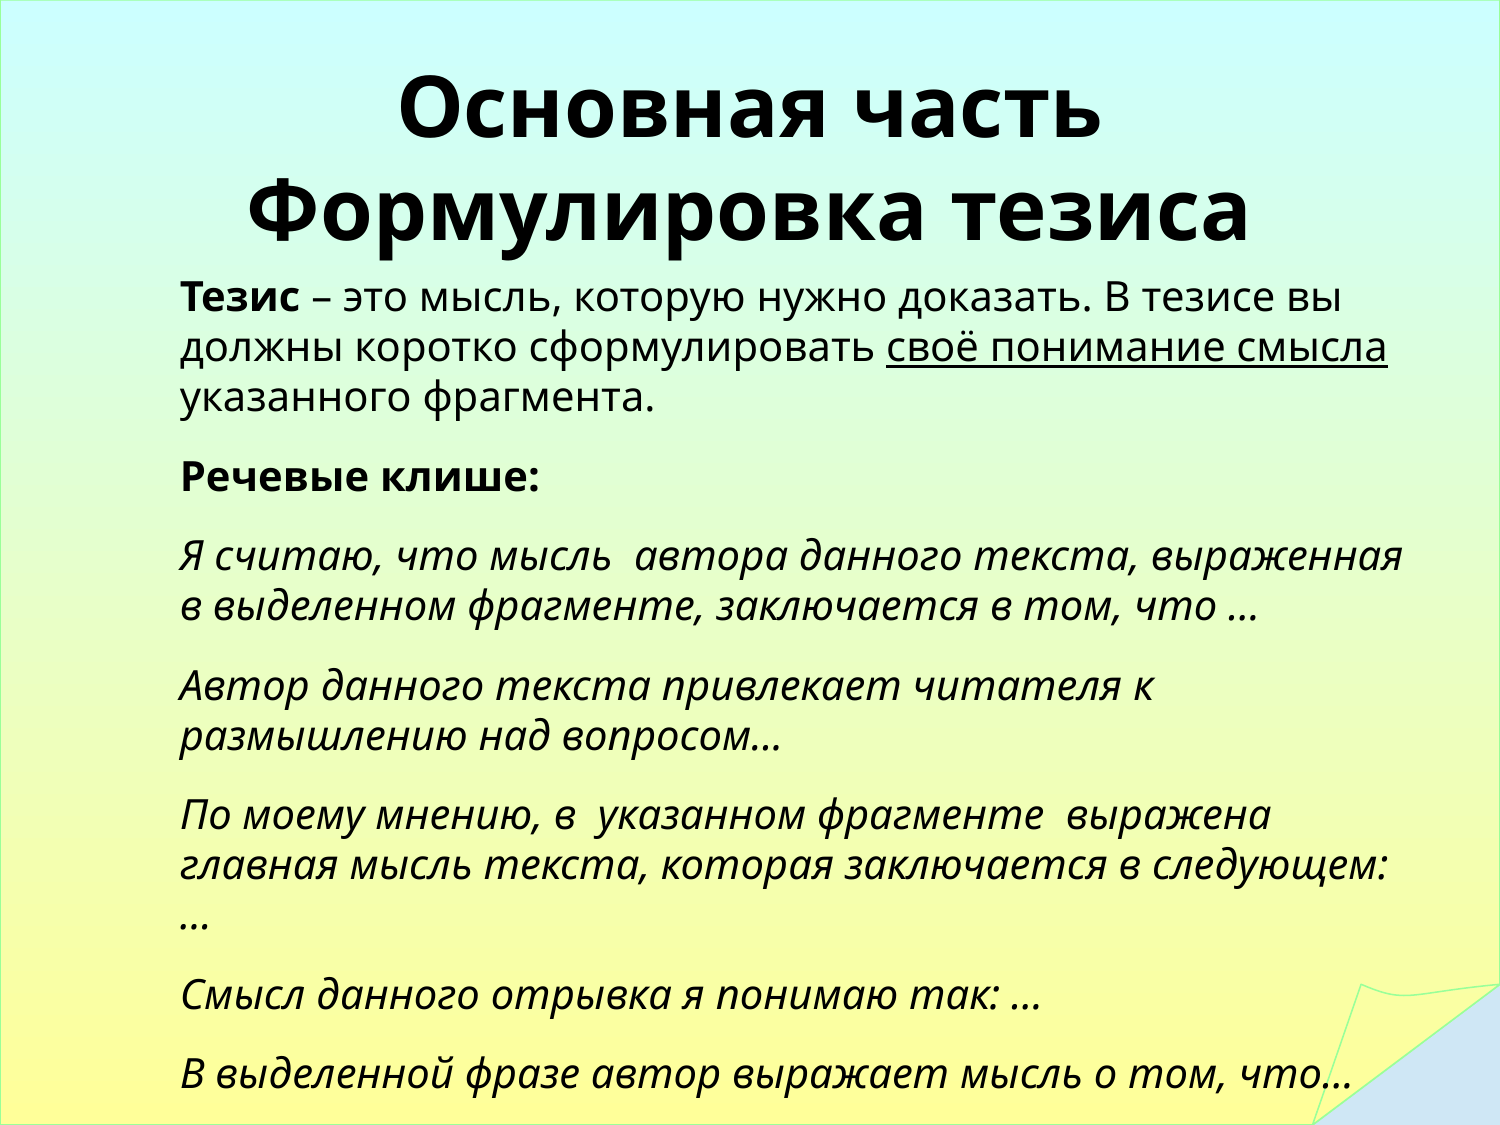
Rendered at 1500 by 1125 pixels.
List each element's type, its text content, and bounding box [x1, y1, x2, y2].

title Основная часть Формулировка тезиса [75, 45, 1425, 233]
text_box [0, 0, 1500, 1125]
list Тезис – это мысль, которую нужно доказать. В тезисе вы должны коротко сформулировать своё понимание смысла указанного фрагмента. Речевые клише: Я считаю, что мысль автора данного текста, выраженная в выделенном фрагменте, заключается в том, что … Автор данного текста привлекает читателя к размышлению над вопросом... По моему мнению, в указанном фрагменте выражена главная мысль текста, которая заключается в следующем: … Смысл данного отрывка я понимаю так: … В выделенной фразе автор выражает мысль о том, что… [75, 262, 1425, 1035]
